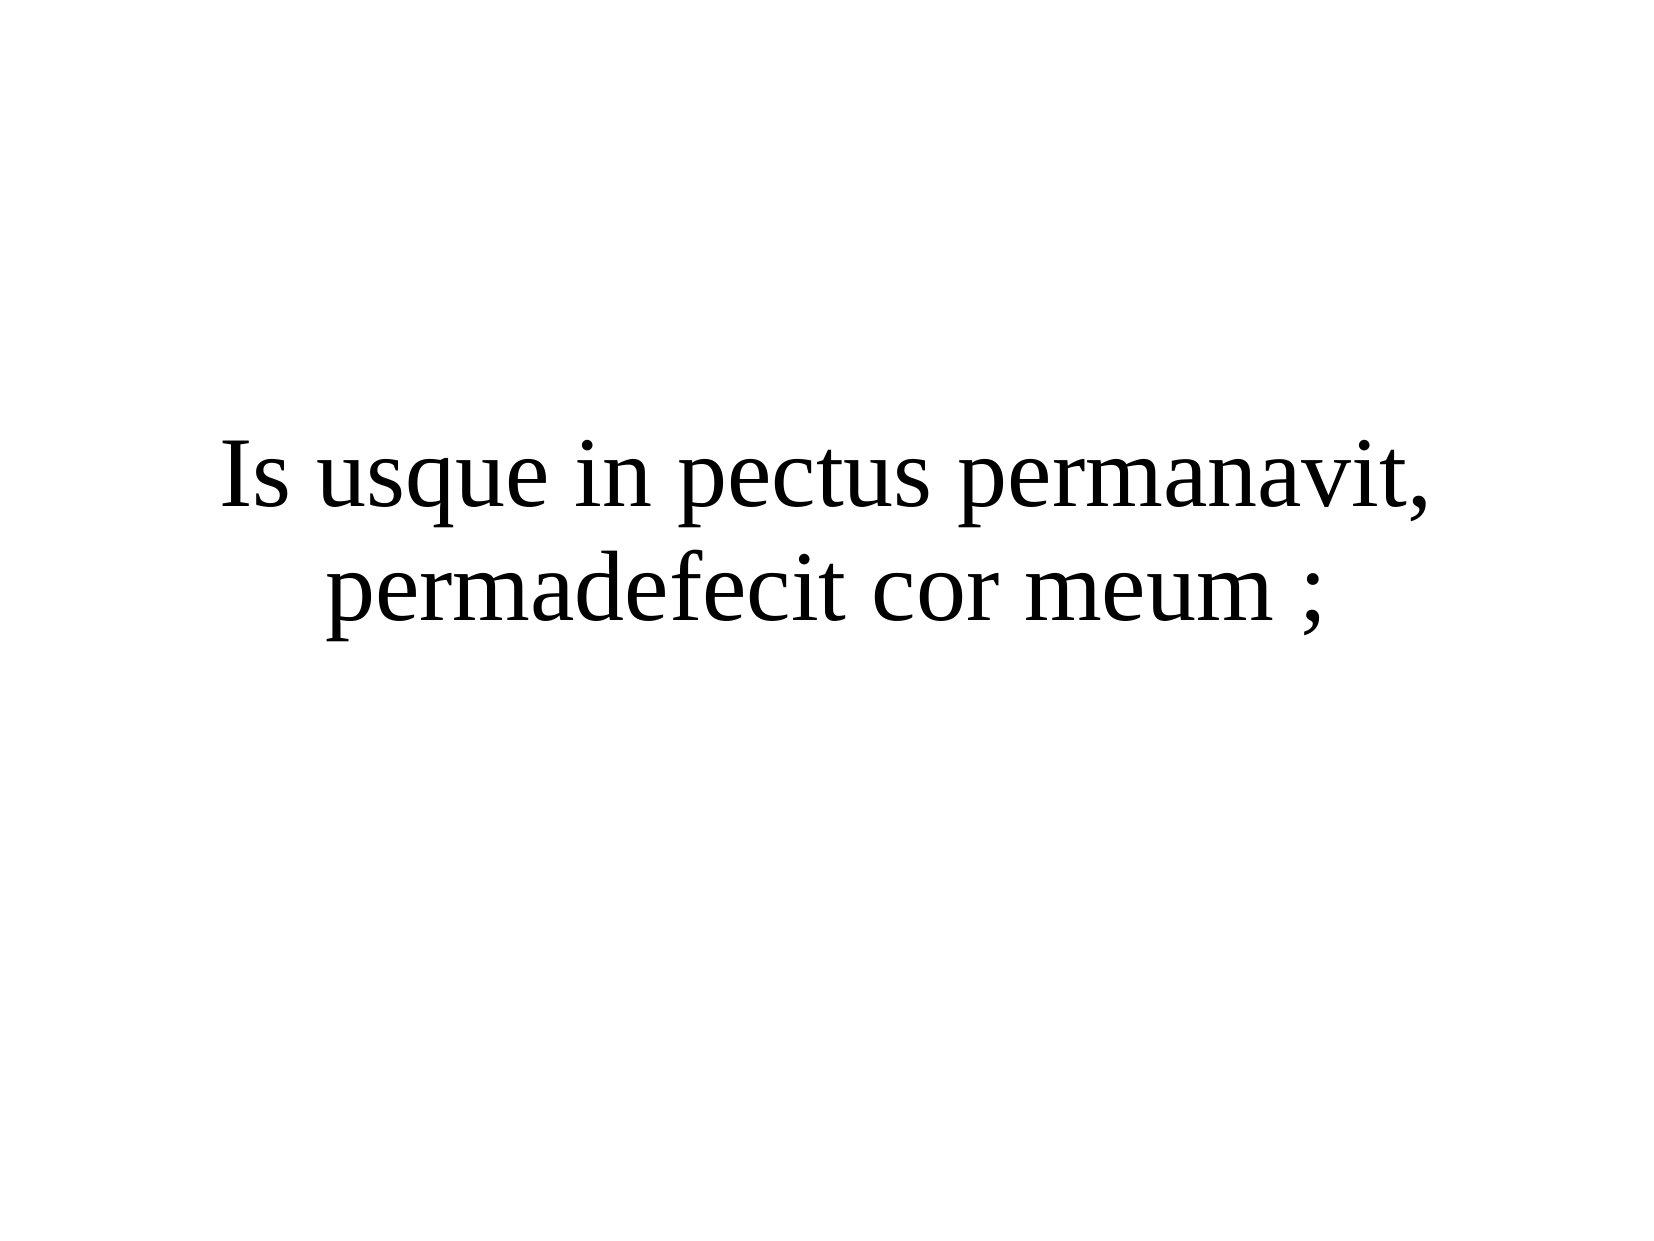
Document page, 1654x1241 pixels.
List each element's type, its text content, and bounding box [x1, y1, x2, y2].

text_box Is usque in pectus permanavit, permadefecit cor meum ; [82, 49, 1571, 1010]
